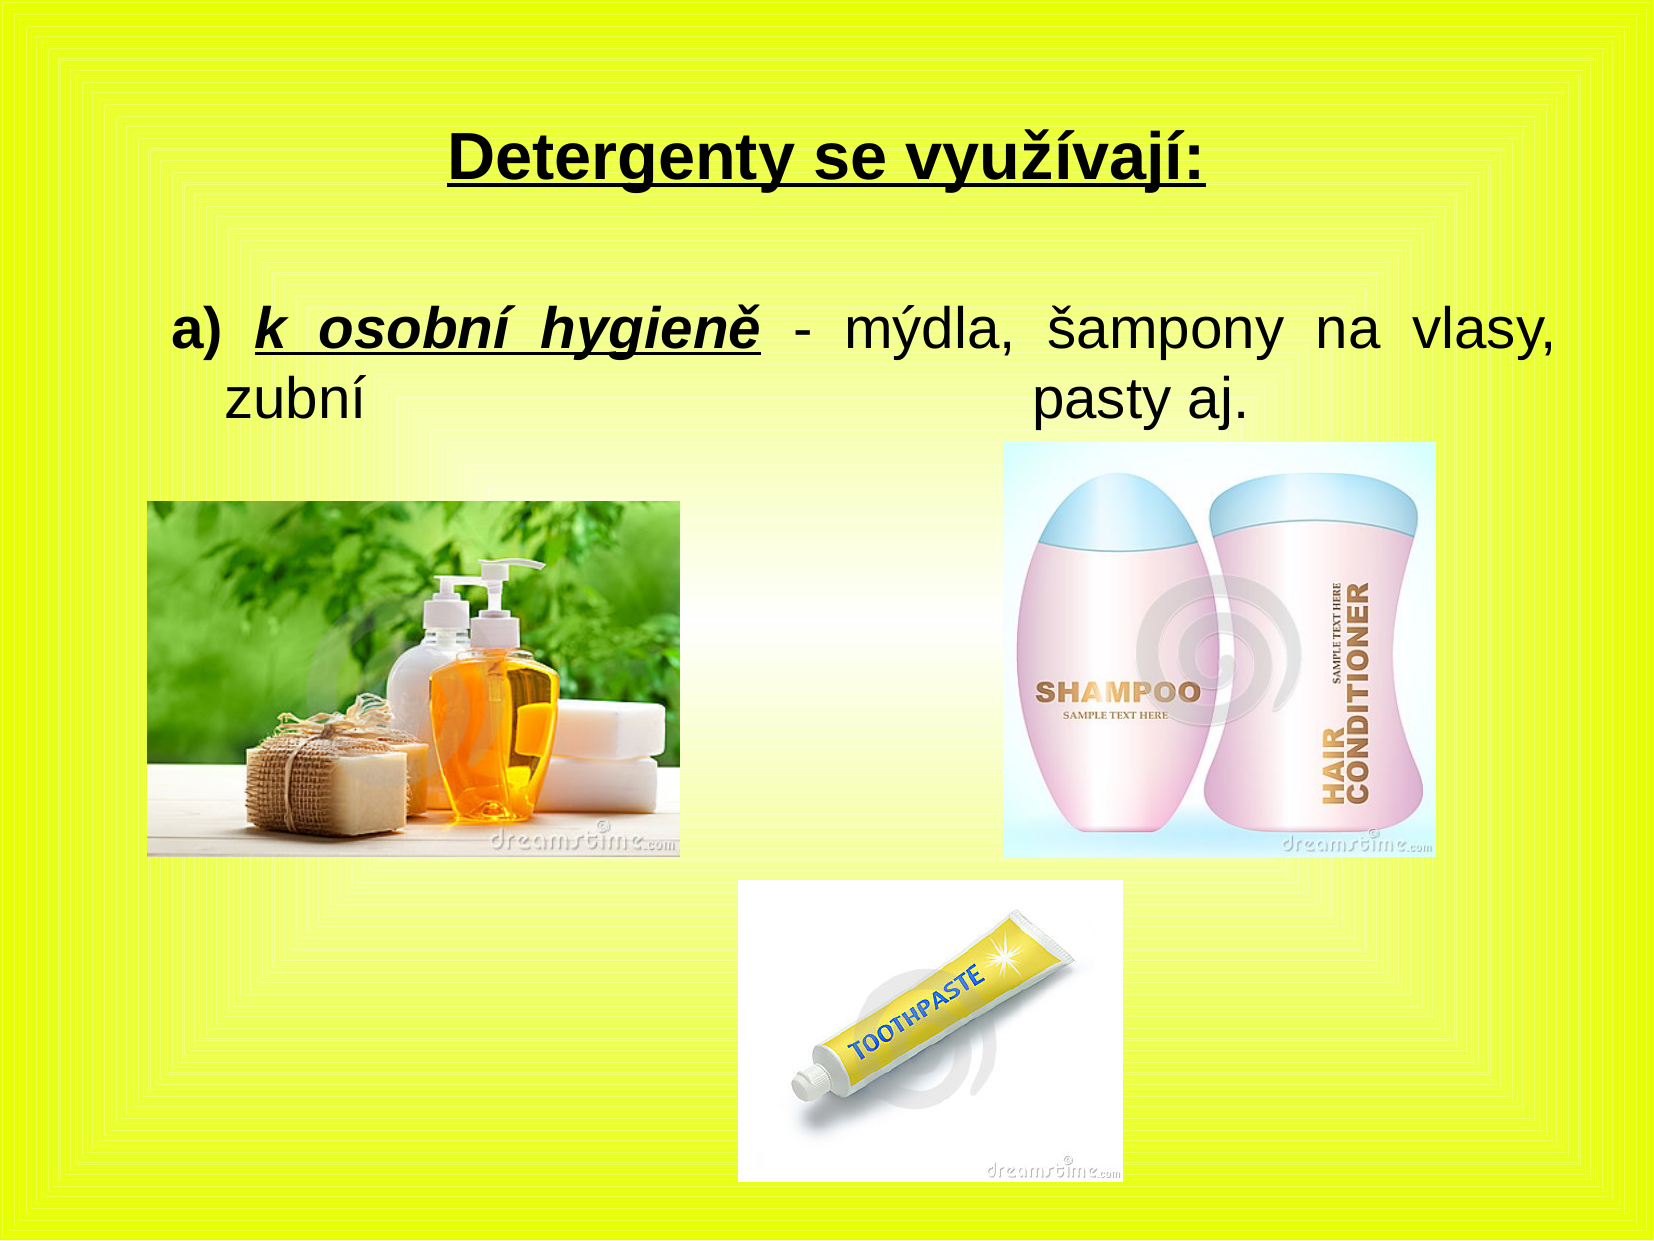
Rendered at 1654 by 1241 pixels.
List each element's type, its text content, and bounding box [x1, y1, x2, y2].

picture [147, 501, 680, 857]
picture [1003, 442, 1436, 857]
title Detergenty se využívají: [82, 49, 1571, 257]
picture [738, 880, 1123, 1182]
list a) k osobní hygieně - mýdla, šampony na vlasy, zubní pasty aj. [82, 290, 1571, 799]
